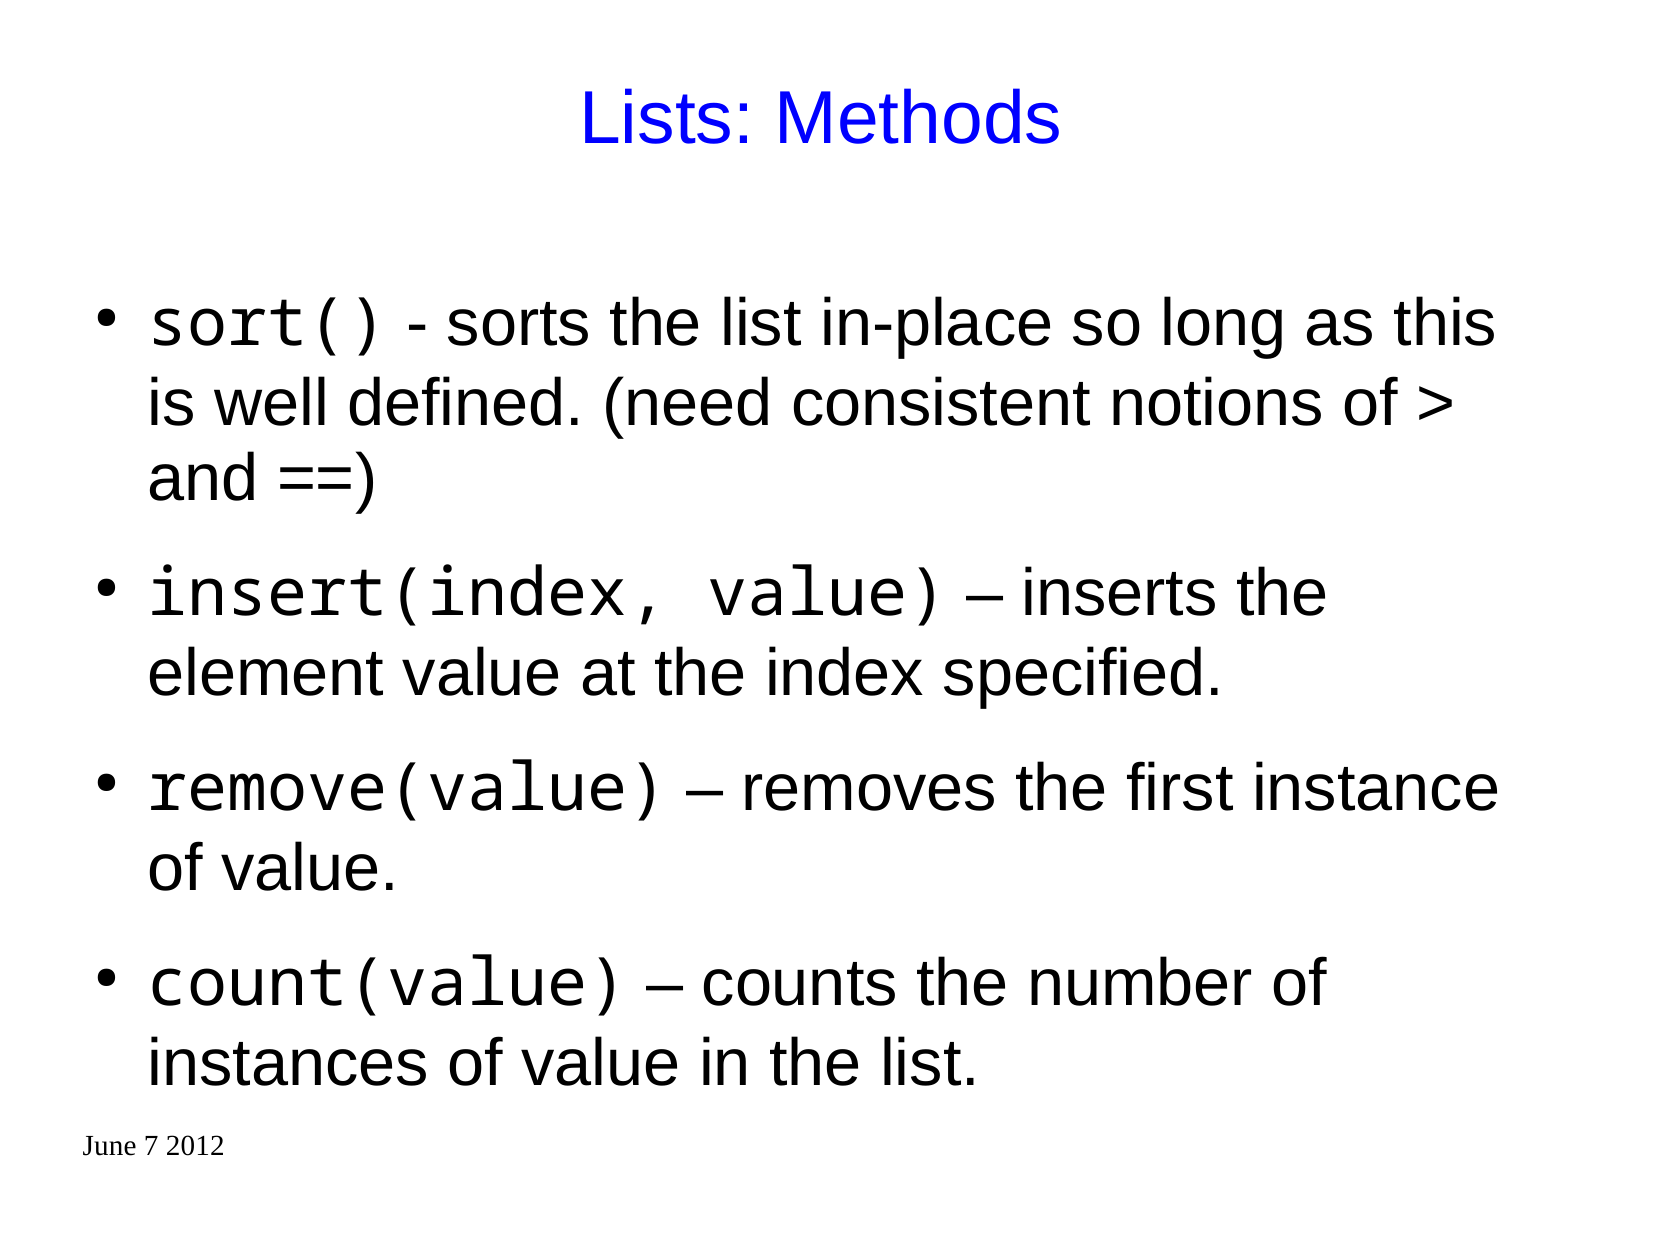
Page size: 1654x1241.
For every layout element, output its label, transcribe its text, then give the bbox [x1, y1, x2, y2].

list sort() - sorts the list in-place so long as this is well defined. (need consistent notions of > and ==) insert(index, value) – inserts the element value at the index specified. remove(value) – removes the first instance of value. count(value) – counts the number of instances of value in the list. [76, 274, 1565, 1093]
title Lists: Methods [76, 58, 1565, 178]
